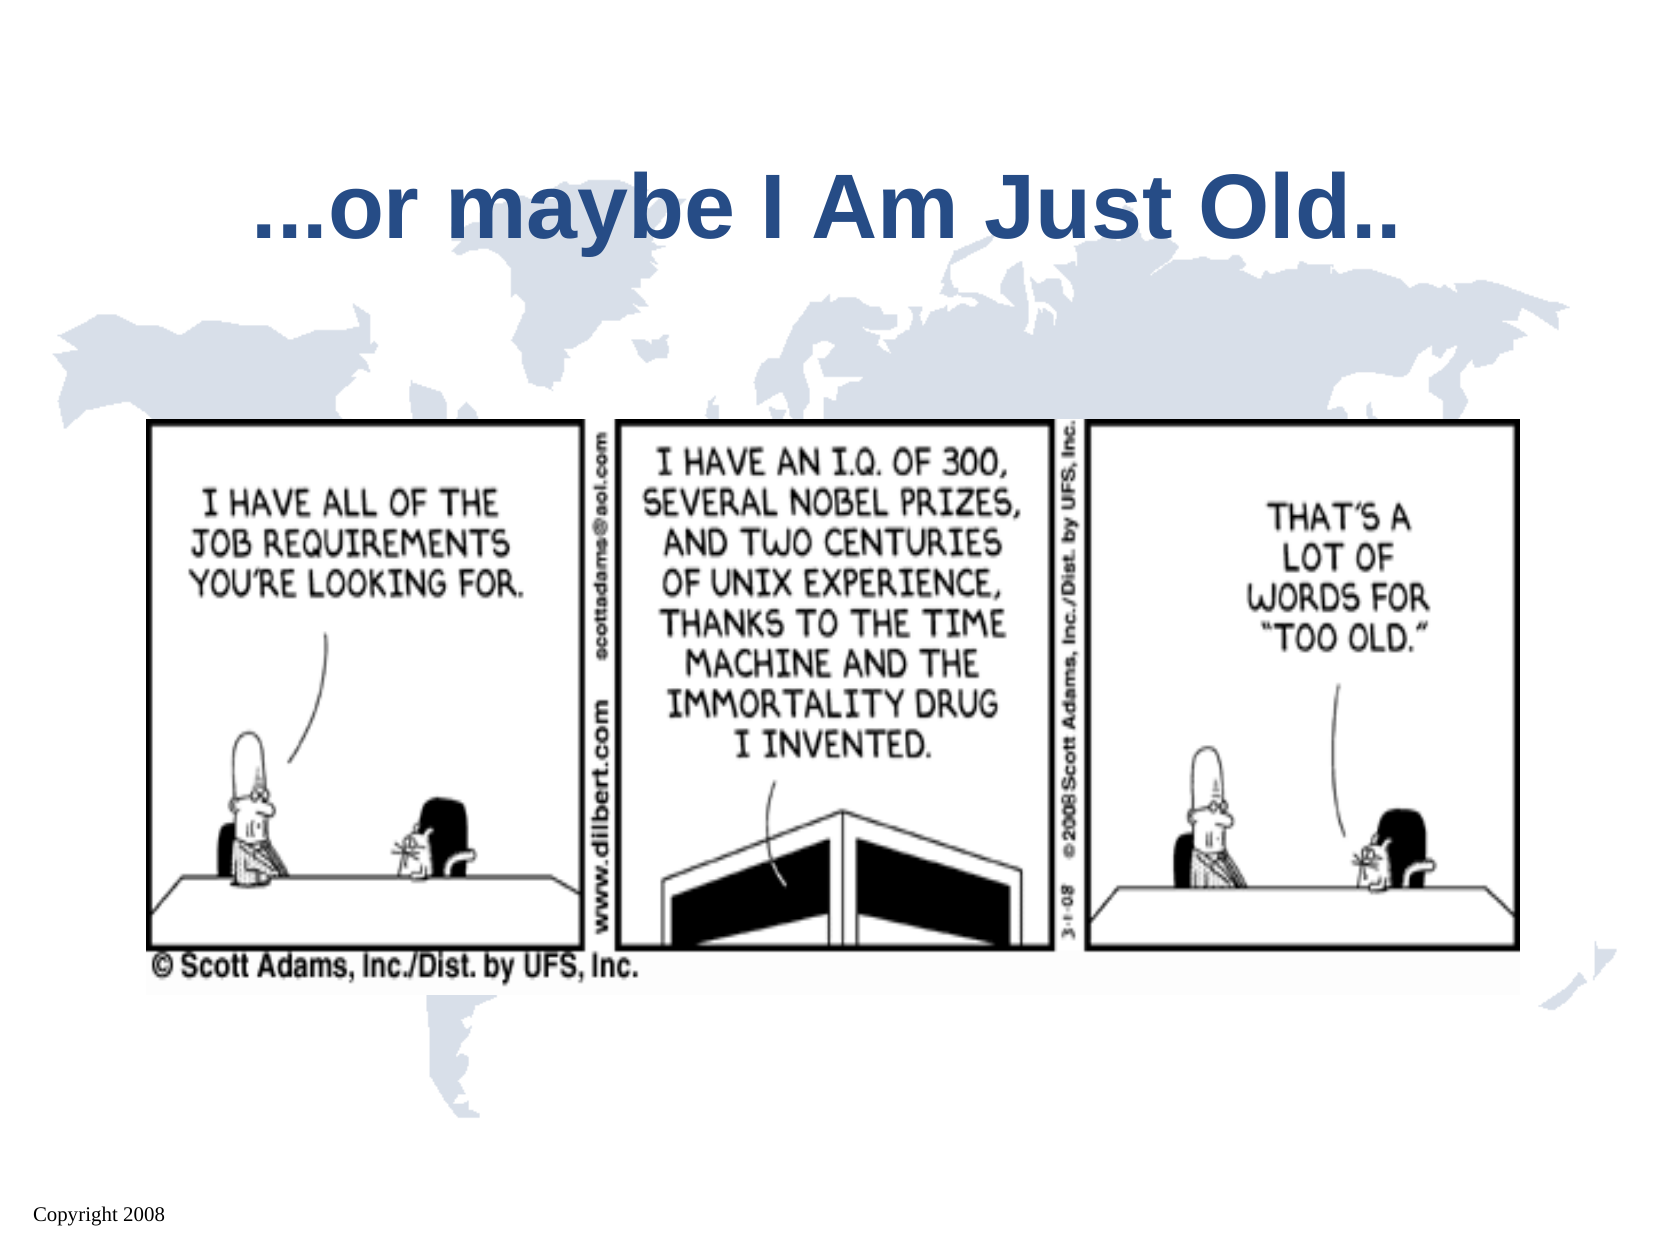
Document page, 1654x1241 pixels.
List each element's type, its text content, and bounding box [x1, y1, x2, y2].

title ...or maybe I Am Just Old.. [121, 102, 1534, 311]
picture [28, 99, 1645, 1154]
